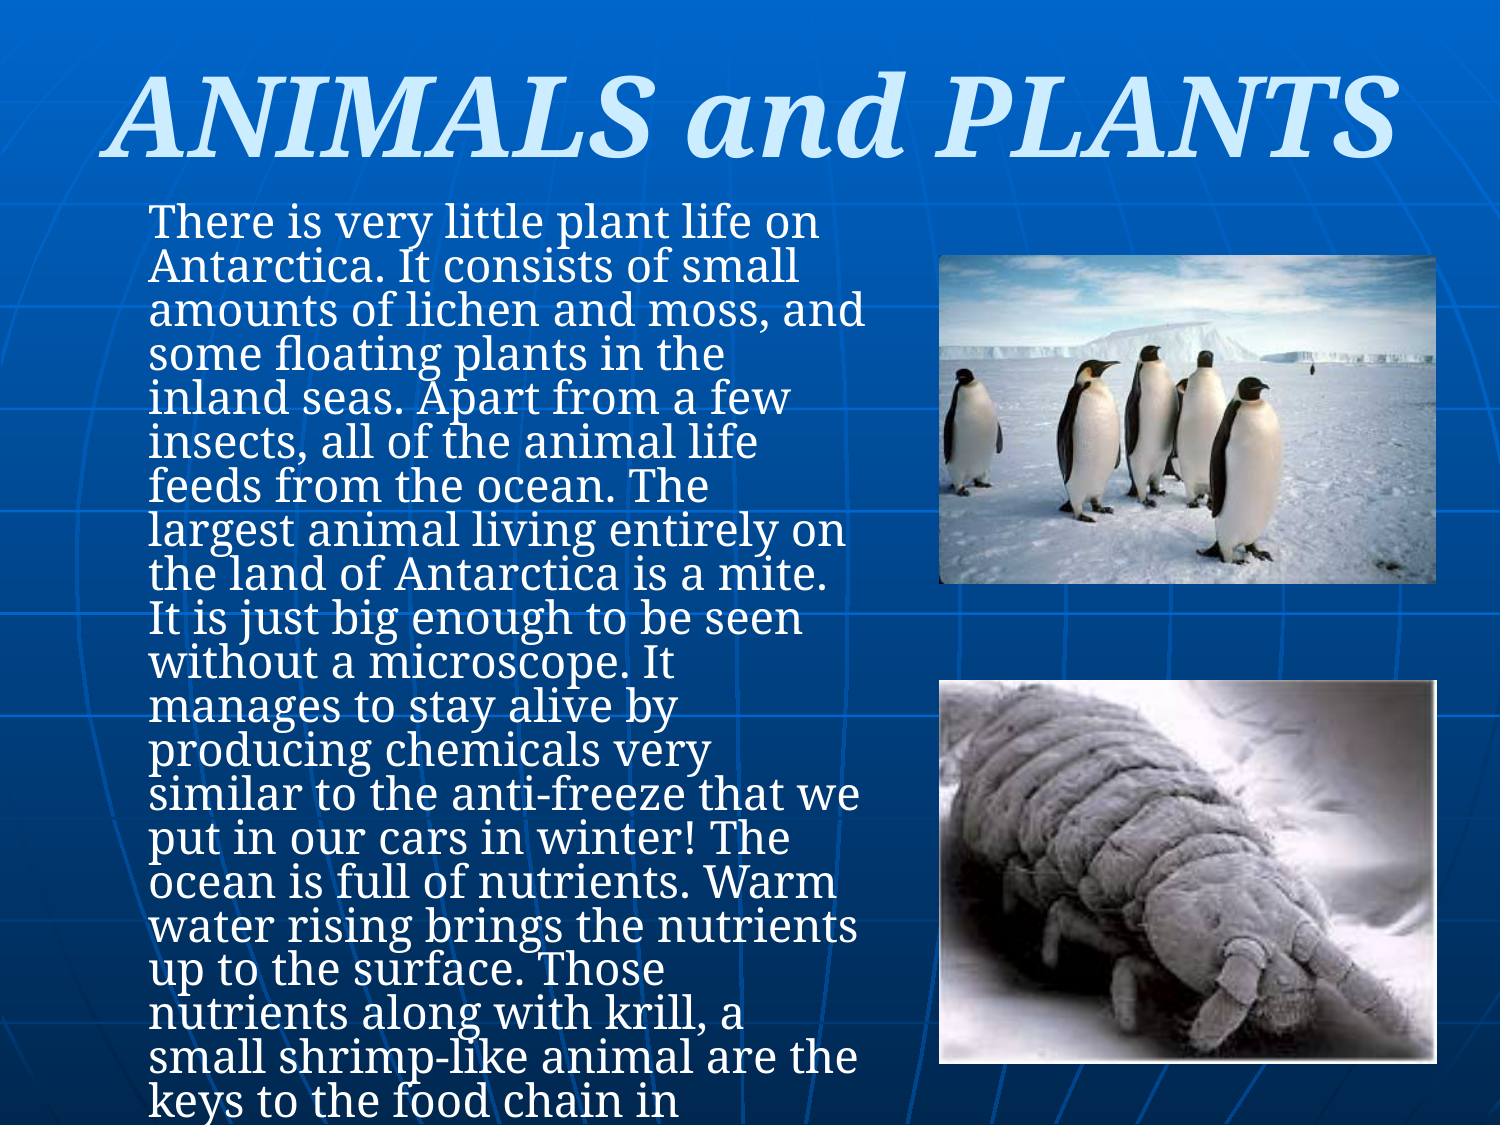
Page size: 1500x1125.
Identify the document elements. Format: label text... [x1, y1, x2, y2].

picture [939, 680, 1437, 1064]
list There is very little plant life on Antarctica. It consists of small amounts of lichen and moss, and some floating plants in the inland seas. Apart from a few insects, all of the animal life feeds from the ocean. The largest animal living entirely on the land of Antarctica is a mite. It is just big enough to be seen without a microscope. It manages to stay alive by producing chemicals very similar to the anti-freeze that we put in our cars in winter! The ocean is full of nutrients. Warm water rising brings the nutrients up to the surface. Those nutrients along with krill, a small shrimp-like animal are the keys to the food chain in Antarctica. [76, 196, 882, 1005]
title ANIMALS and PLANTS [76, 19, 1427, 206]
picture [939, 255, 1436, 584]
